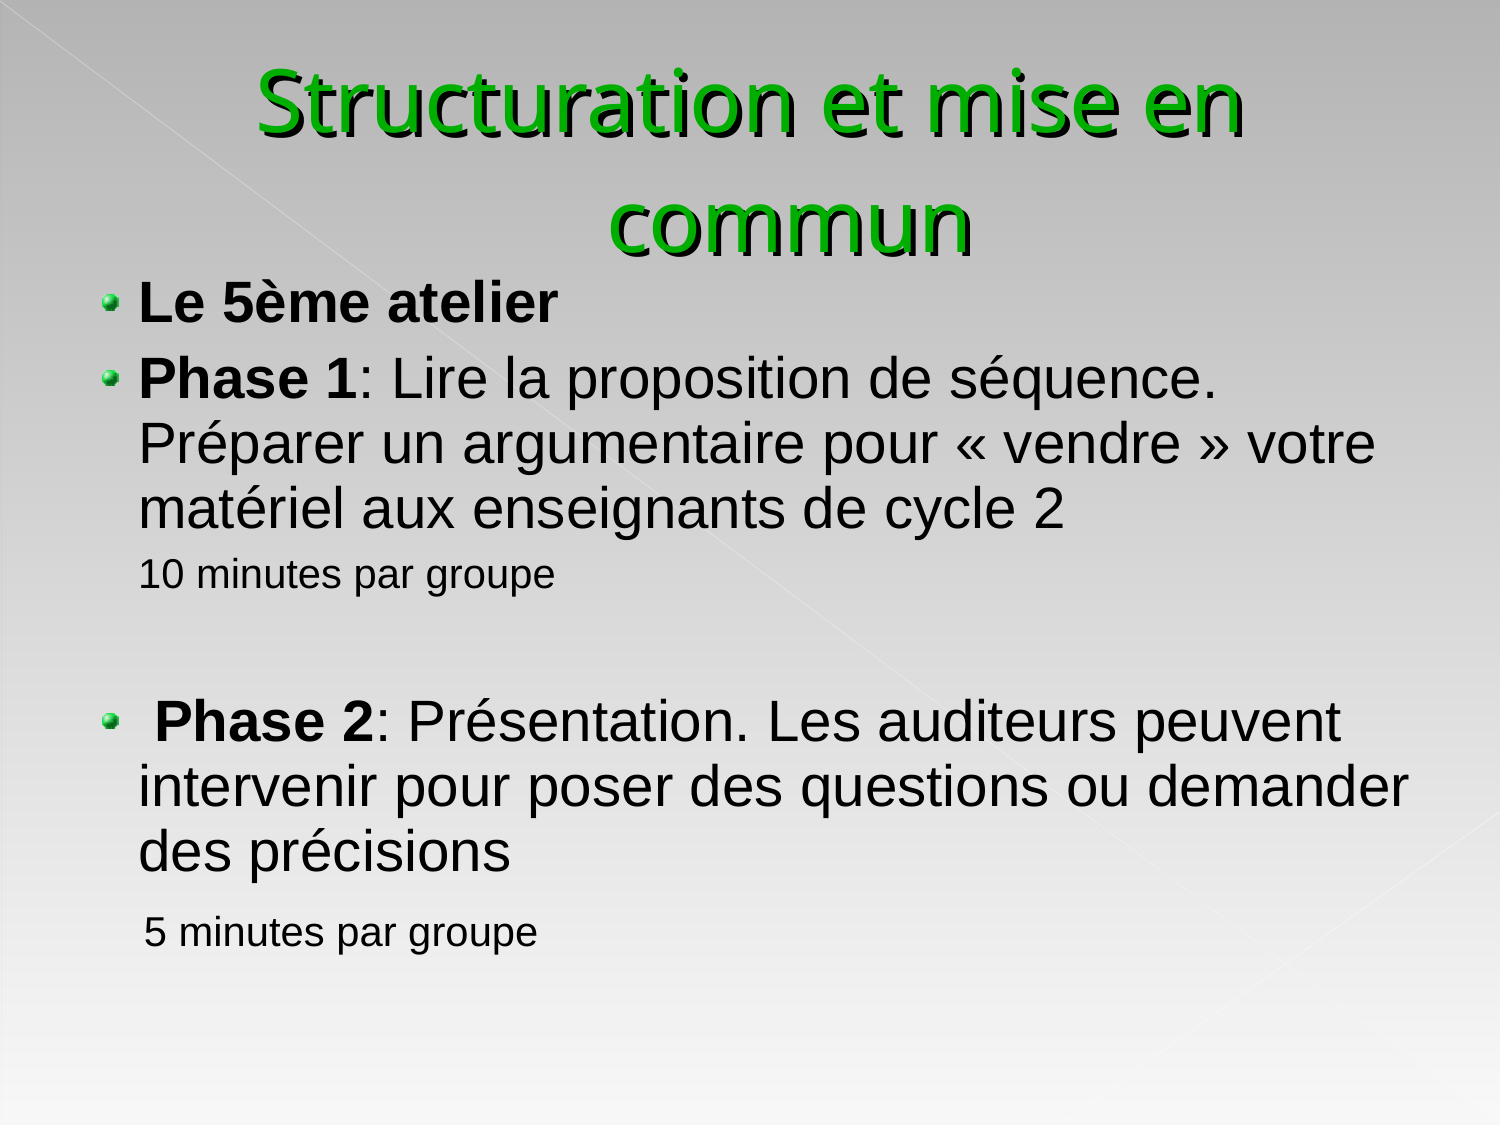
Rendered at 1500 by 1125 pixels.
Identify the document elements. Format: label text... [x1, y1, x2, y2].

subtitle Le 5ème atelier Phase 1: Lire la proposition de séquence. Préparer un argumentaire pour « vendre » votre matériel aux enseignants de cycle 2 10 minutes par groupe Phase 2: Présentation. Les auditeurs peuvent intervenir pour poser des questions ou demander des précisions 5 minutes par groupe [67, 268, 1418, 1112]
title Structuration et mise en commun [75, 51, 1426, 267]
